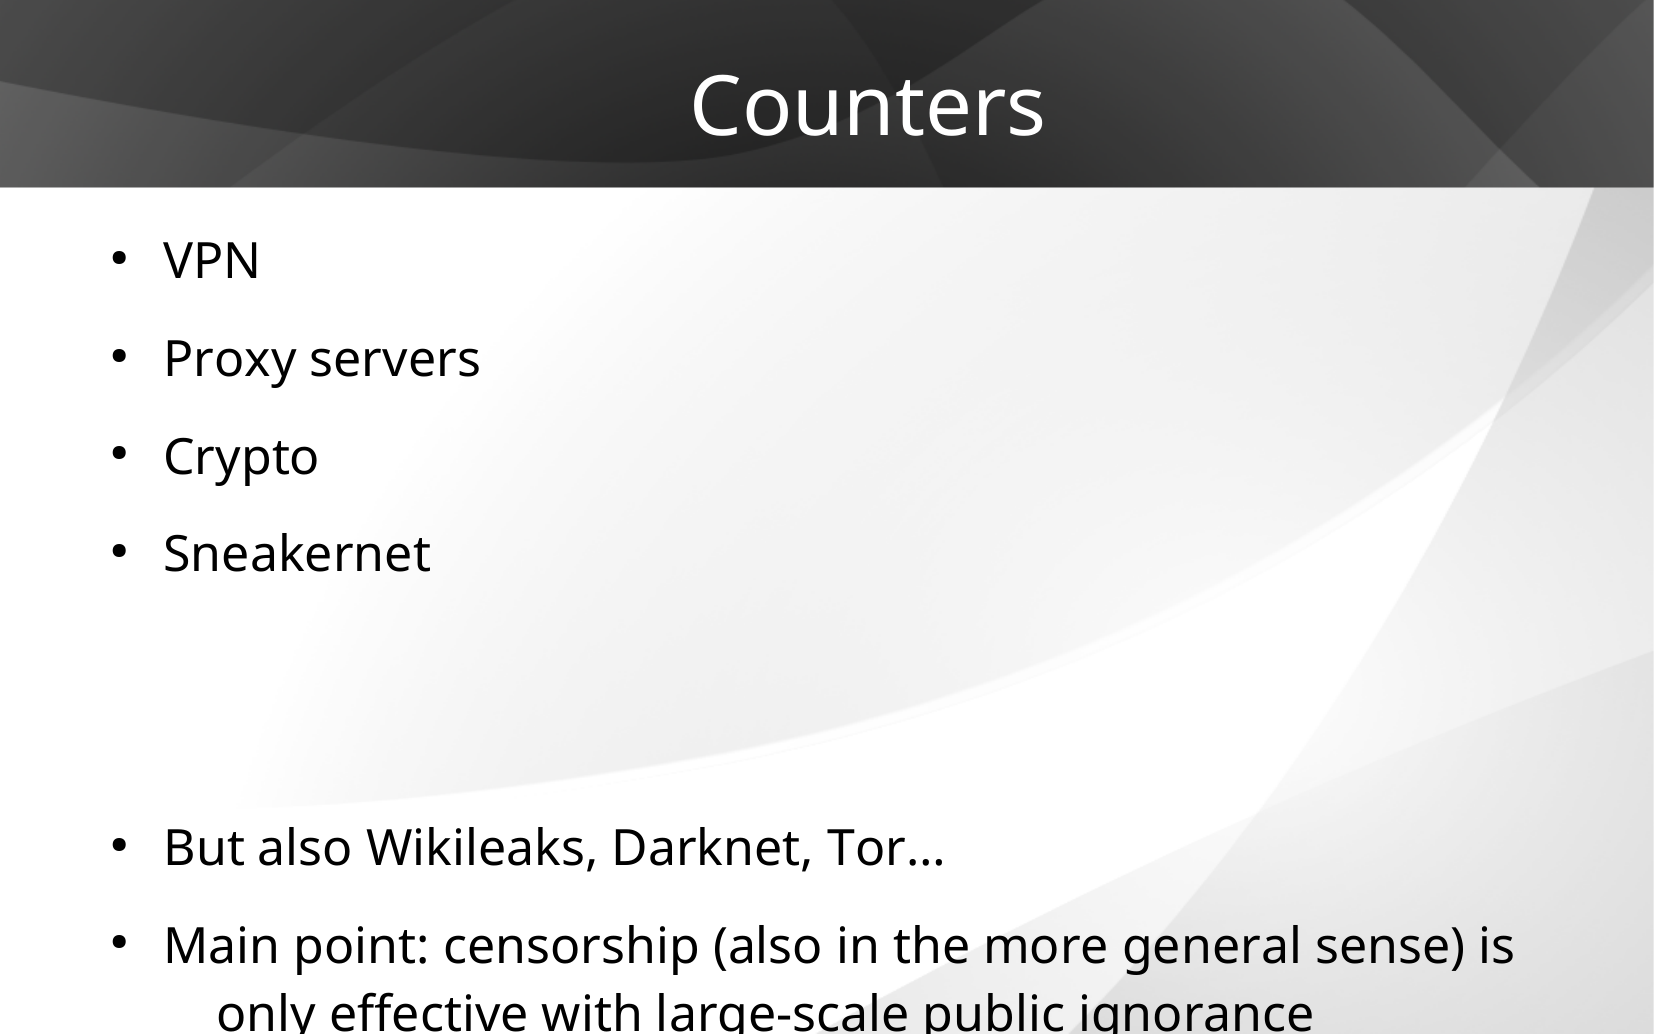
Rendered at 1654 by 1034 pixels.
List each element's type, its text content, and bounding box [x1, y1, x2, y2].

picture [743, 1026, 926, 1034]
picture [930, 1026, 1113, 1034]
title Counters [124, 0, 1613, 208]
picture [0, 0, 1654, 1034]
list VPN Proxy servers Crypto Sneakernet But also Wikileaks, Darknet, Tor… Main point: censorship (also in the more general sense) is only effective with large-scale public ignorance [75, 225, 1613, 1026]
picture [304, 1026, 739, 1034]
